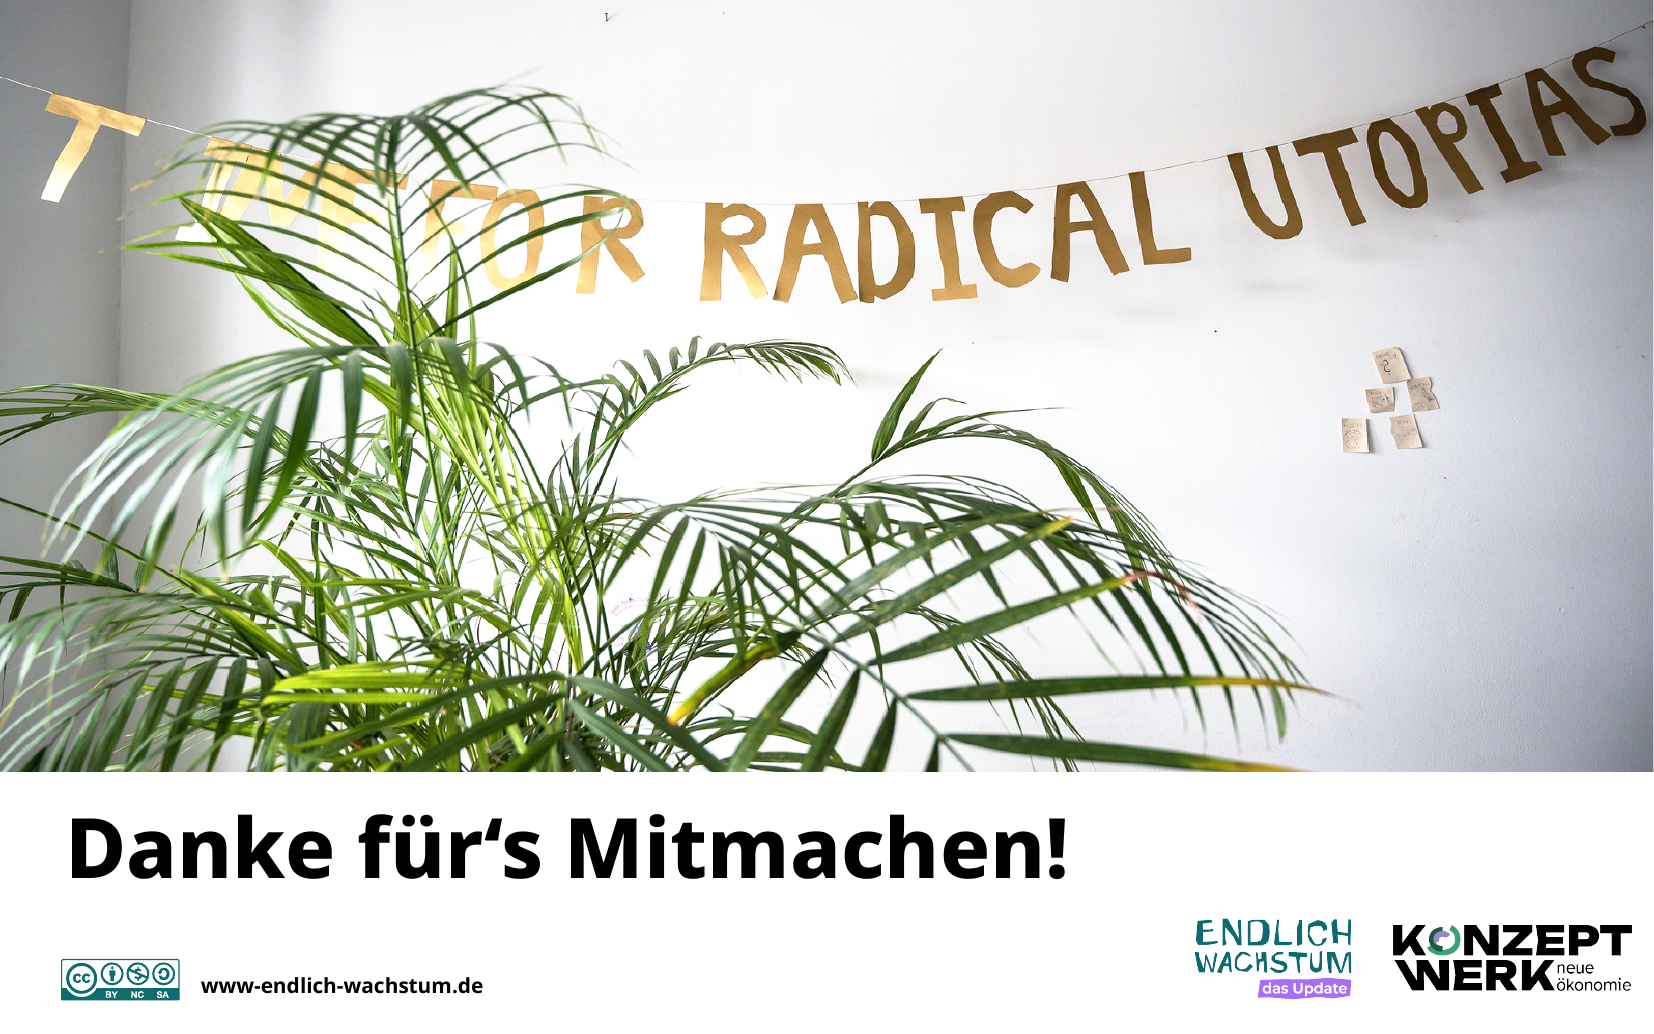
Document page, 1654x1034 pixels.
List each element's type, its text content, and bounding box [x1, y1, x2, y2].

picture [0, 0, 1654, 772]
picture [1387, 917, 1636, 997]
title Danke für‘s Mitmachen! [65, 789, 1554, 962]
picture [1176, 962, 1374, 1011]
